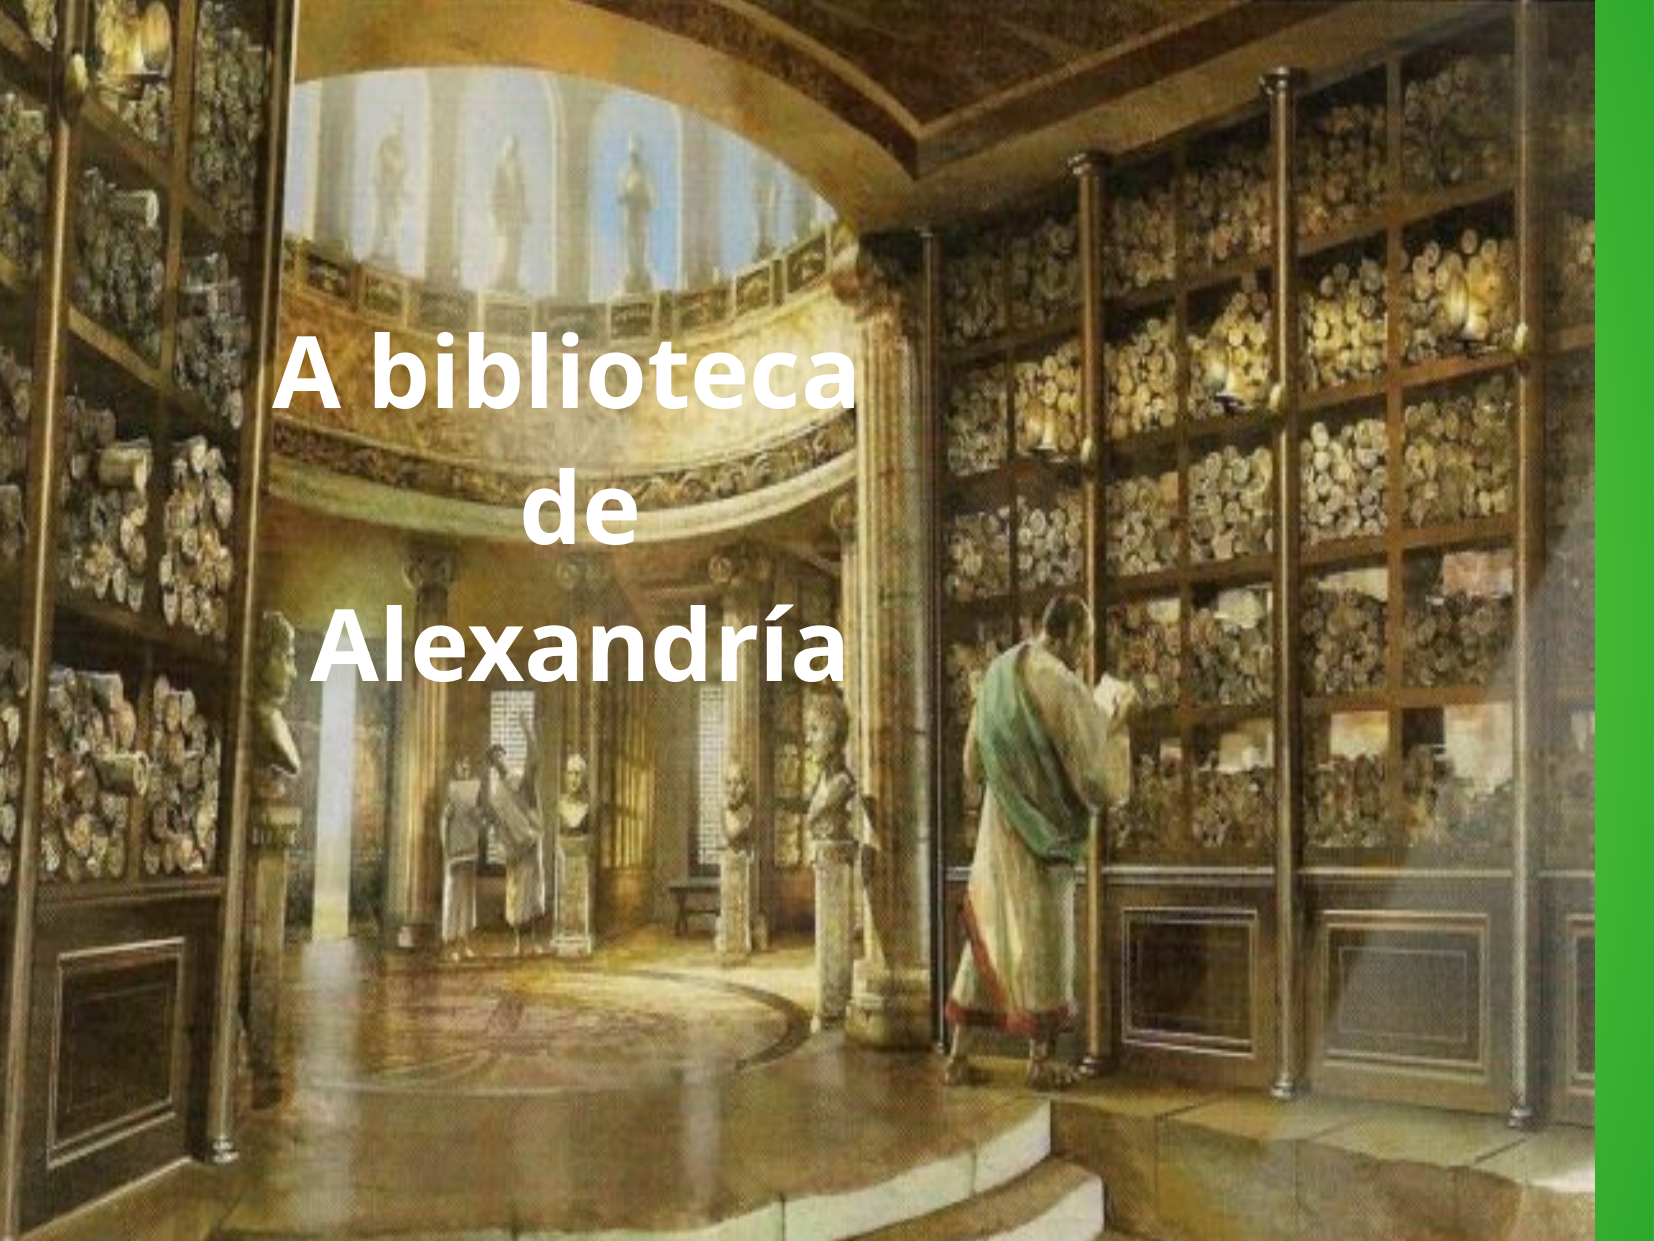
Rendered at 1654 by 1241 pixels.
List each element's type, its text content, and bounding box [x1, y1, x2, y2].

text_box A biblioteca de Alexandría [228, 294, 934, 589]
picture [0, 0, 1595, 1241]
